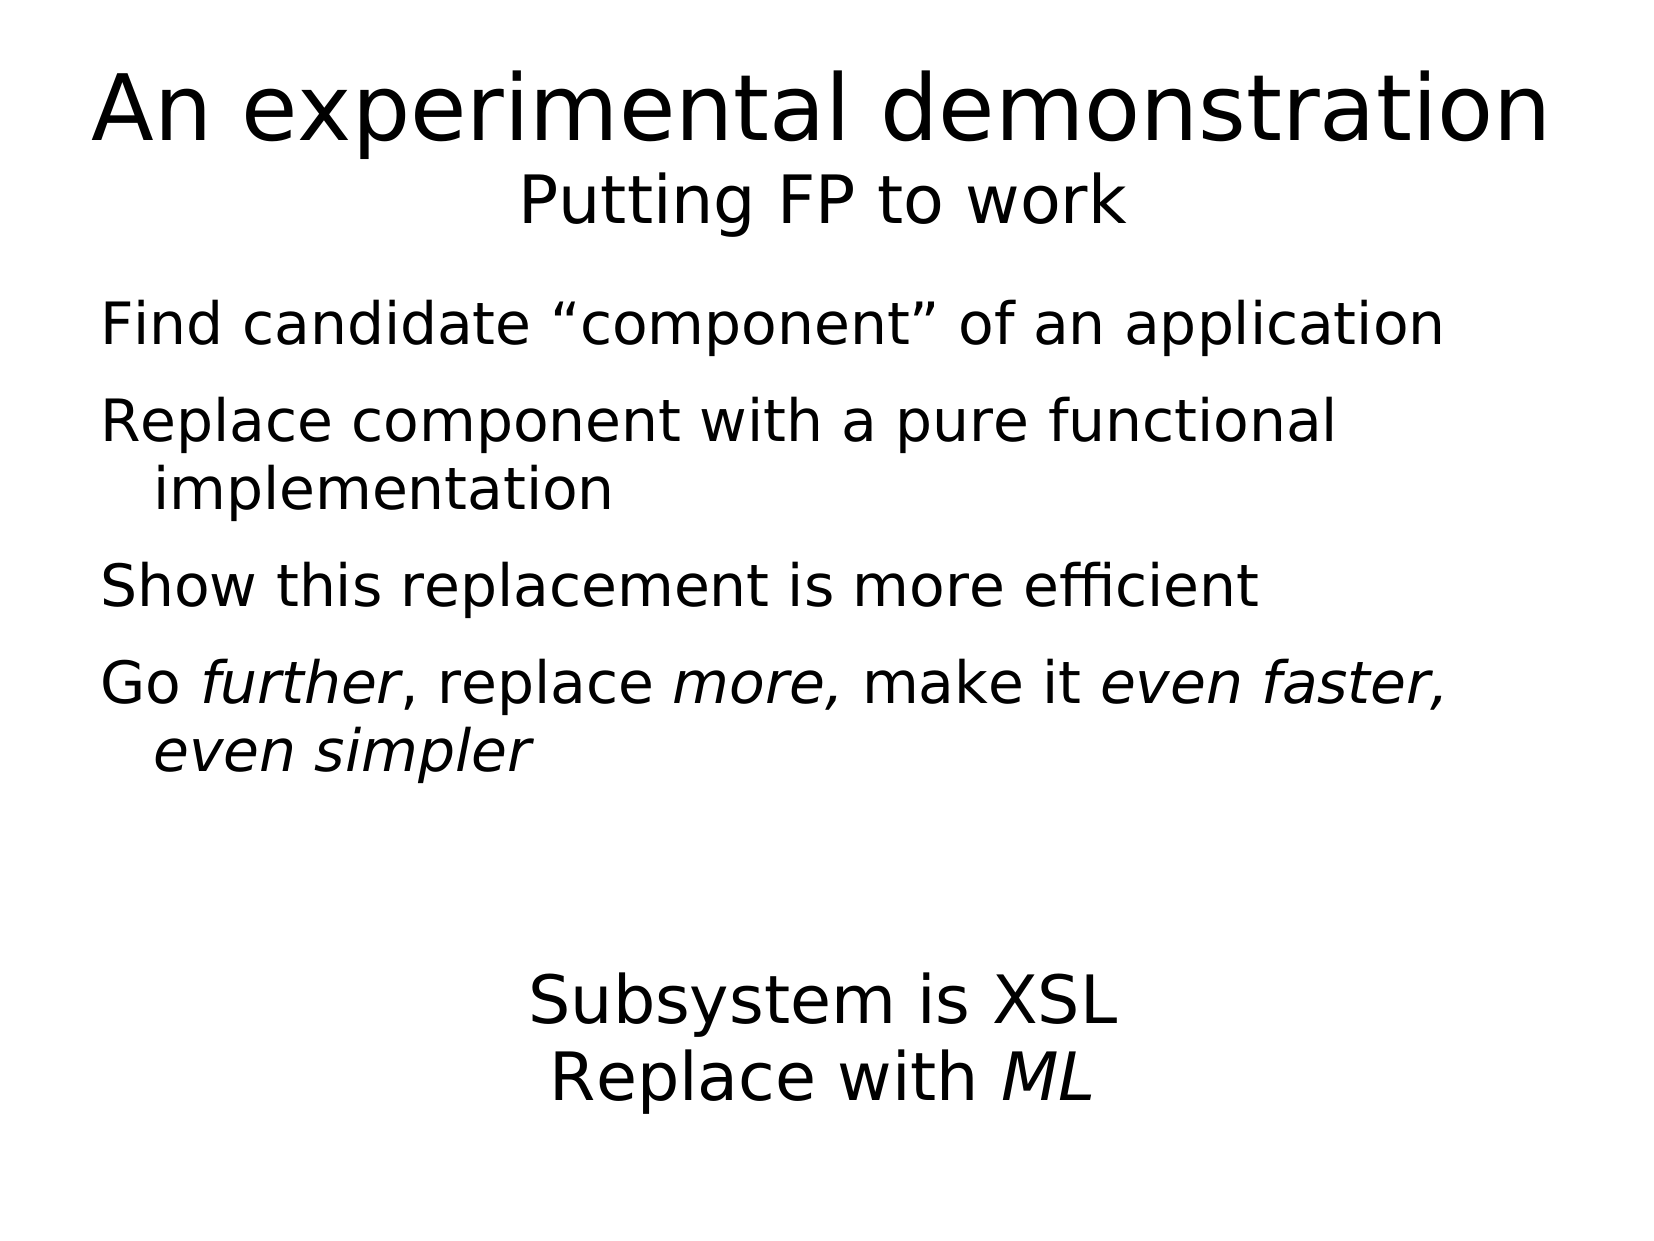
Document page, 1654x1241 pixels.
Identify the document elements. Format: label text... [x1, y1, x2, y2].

list Find candidate “component” of an application Replace component with a pure functional implementation Show this replacement is more efficient Go further, replace more, make it even faster, even simpler [82, 290, 1571, 929]
title An experimental demonstration Putting FP to work [75, 37, 1571, 257]
title Subsystem is XSL Replace with ML [75, 929, 1571, 1149]
